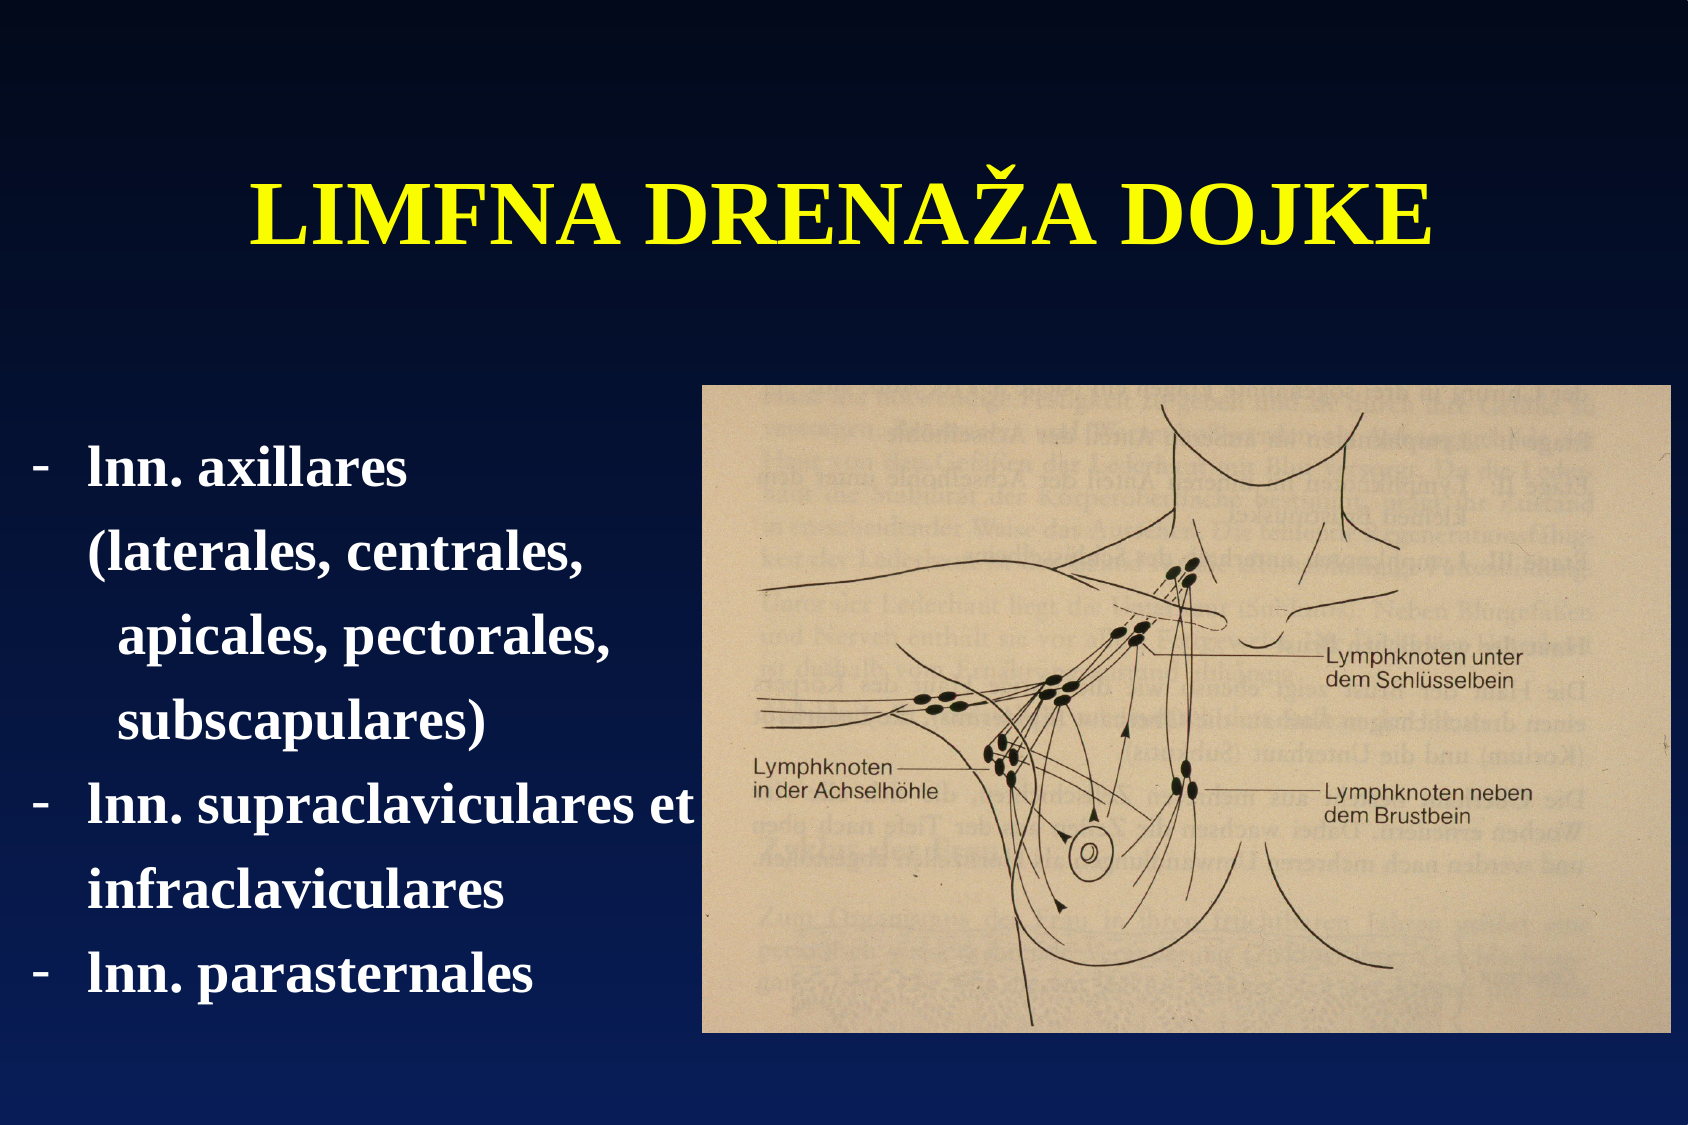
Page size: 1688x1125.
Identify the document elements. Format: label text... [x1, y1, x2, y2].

list lnn. axillares (laterales, centrales, apicales, pectorales, subscapulares) lnn. supraclaviculares et infraclaviculares lnn. parasternales [16, 420, 714, 1071]
picture [702, 385, 1671, 1033]
title LIMFNA DRENAŽA DOJKE [0, 113, 1688, 303]
